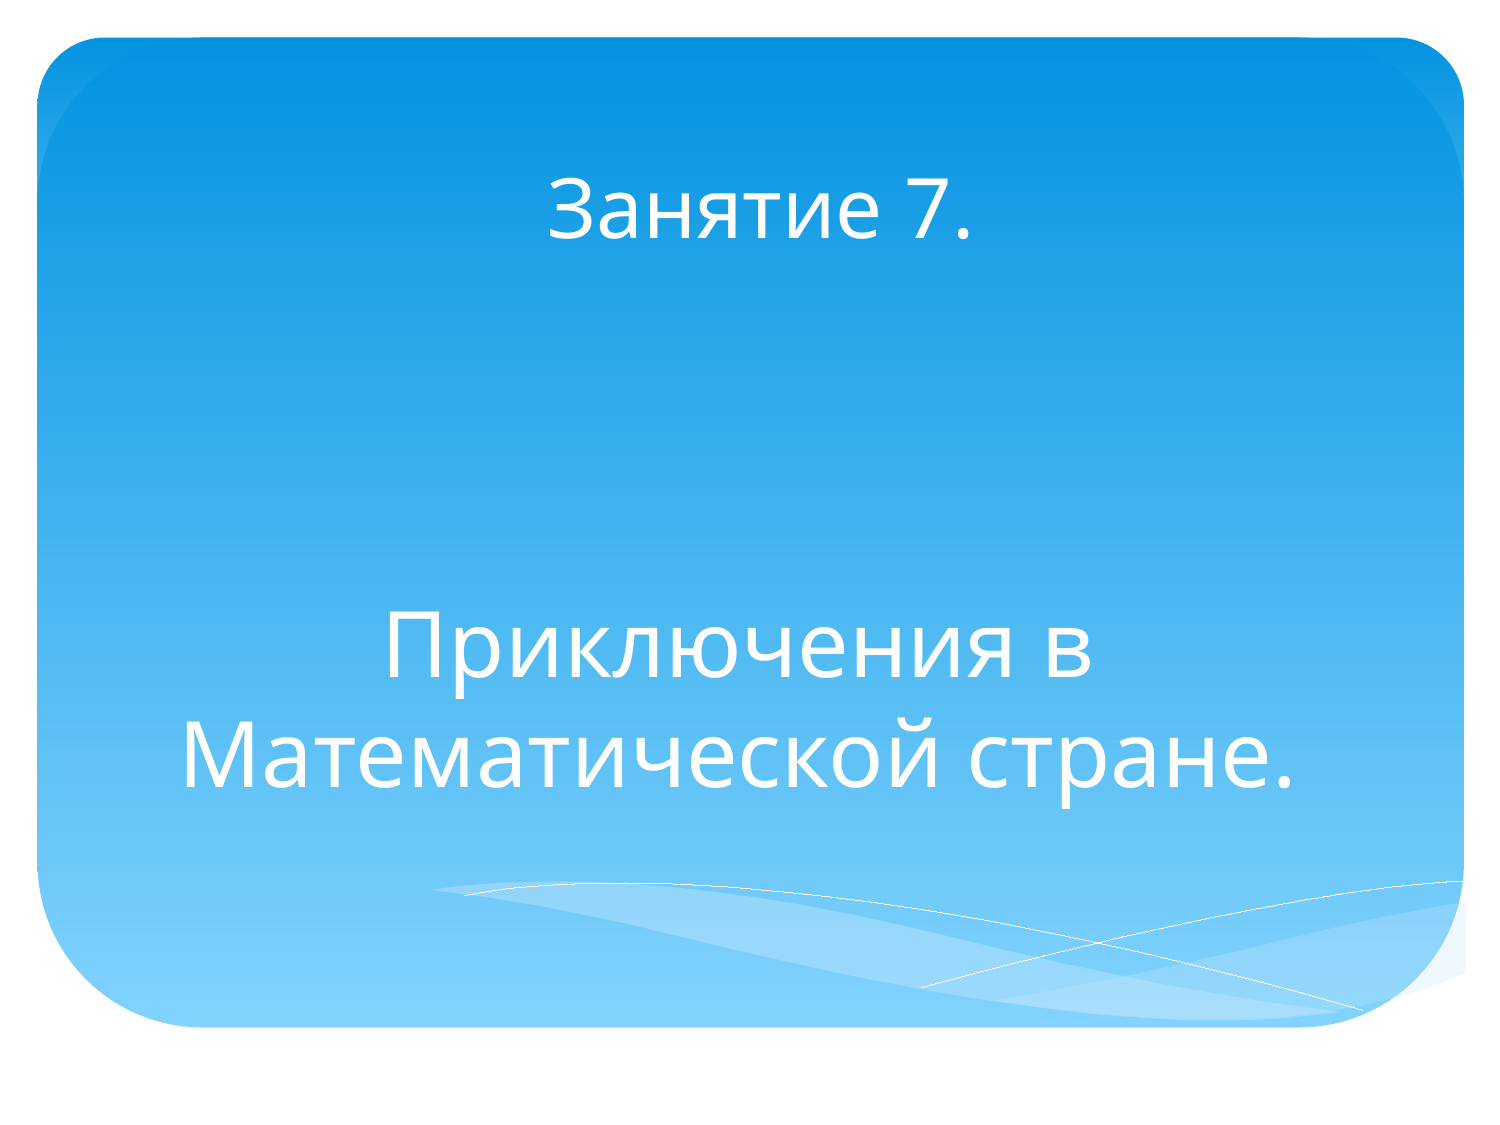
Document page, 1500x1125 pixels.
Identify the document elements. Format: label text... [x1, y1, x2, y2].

subtitle Занятие 7. [236, 148, 1287, 390]
title Приключения в Математической стране. [106, 578, 1371, 938]
